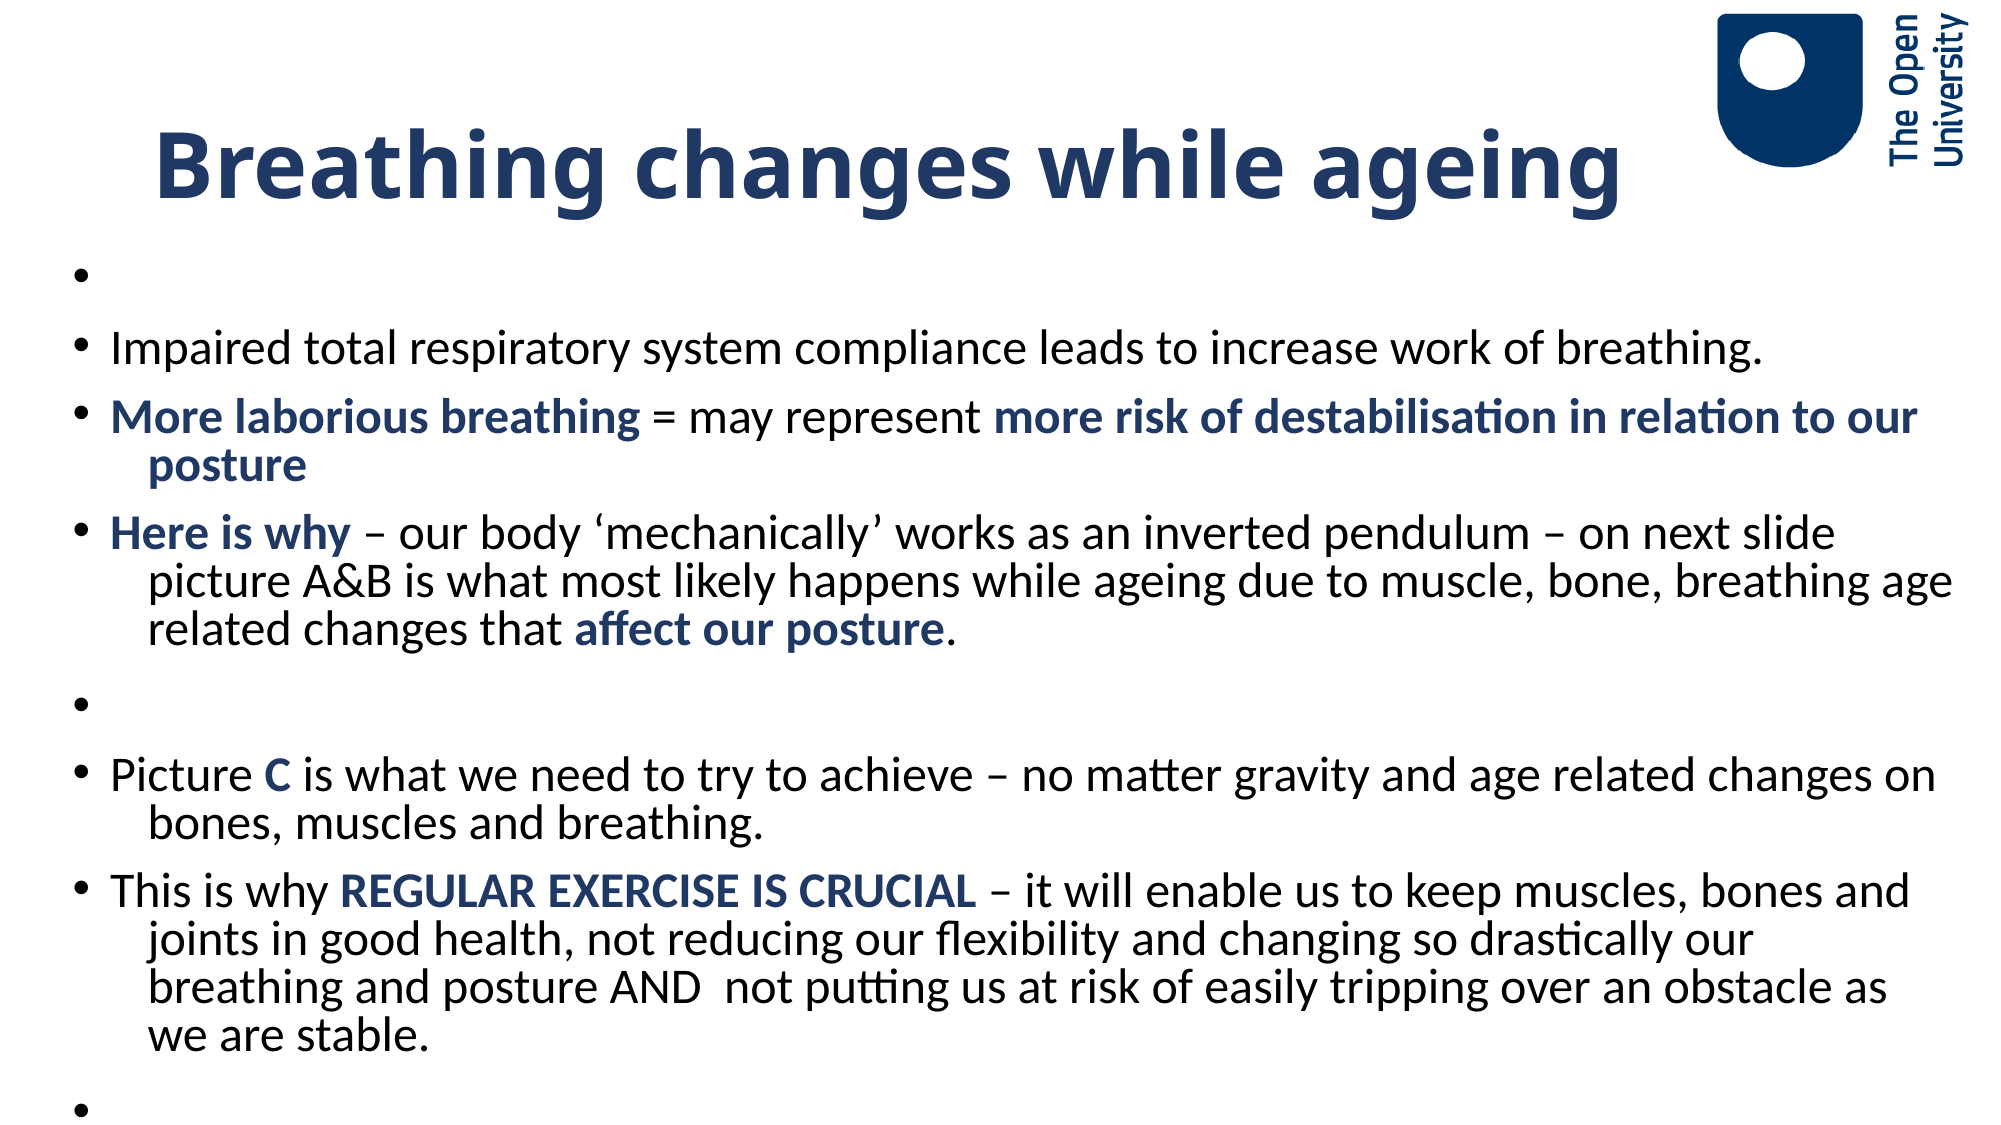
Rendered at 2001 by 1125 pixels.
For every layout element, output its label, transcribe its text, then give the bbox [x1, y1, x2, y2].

picture [1716, 10, 1971, 170]
title Breathing changes while ageing [137, 59, 1863, 237]
list Impaired total respiratory system compliance leads to increase work of breathing. More laborious breathing = may represent more risk of destabilisation in relation to our posture Here is why – our body ‘mechanically’ works as an inverted pendulum – on next slide picture A&B is what most likely happens while ageing due to muscle, bone, breathing age related changes that affect our posture. Picture C is what we need to try to achieve – no matter gravity and age related changes on bones, muscles and breathing. This is why REGULAR EXERCISE IS CRUCIAL – it will enable us to keep muscles, bones and joints in good health, not reducing our flexibility and changing so drastically our breathing and posture AND not putting us at risk of easily tripping over an obstacle as we are stable. [57, 237, 1971, 1094]
